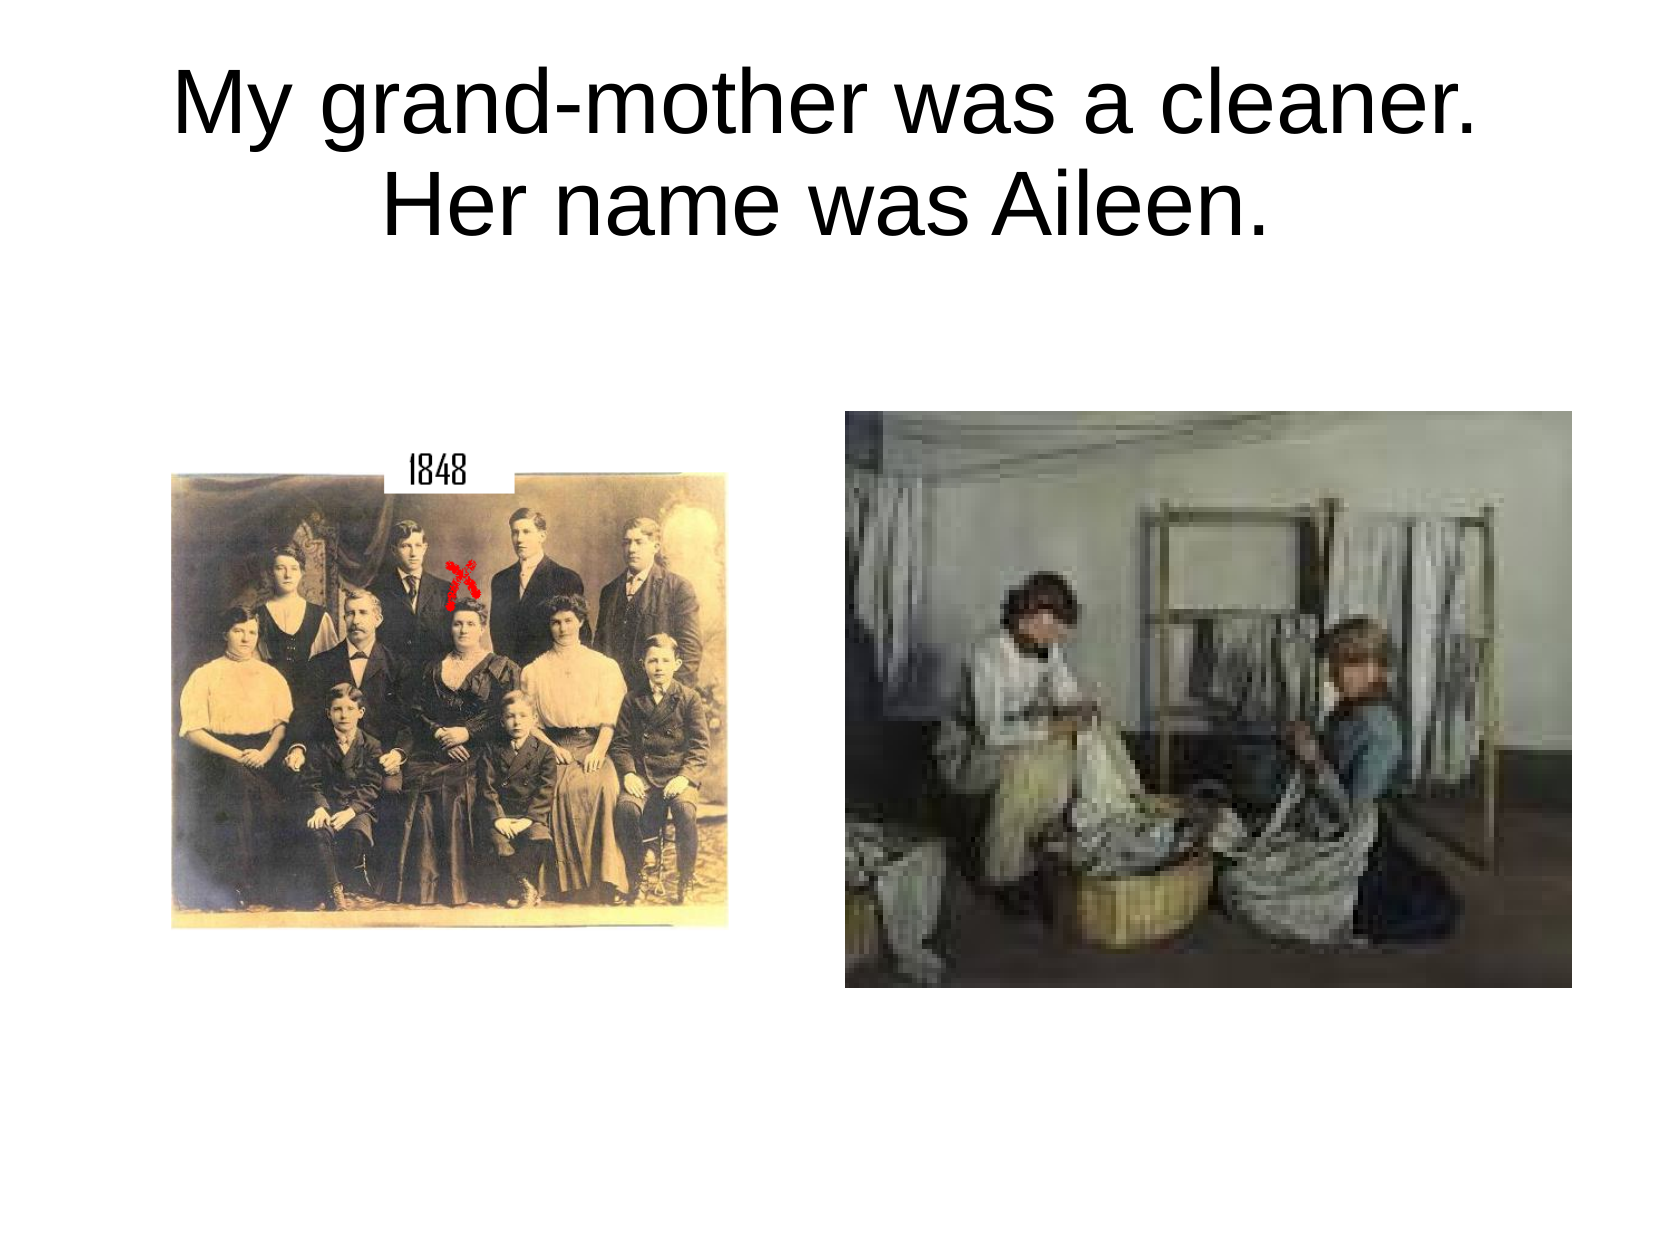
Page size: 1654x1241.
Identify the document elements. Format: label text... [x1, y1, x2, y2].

picture [82, 430, 809, 968]
picture [845, 411, 1572, 988]
title My grand-mother was a cleaner. Her name was Aileen. [82, 49, 1571, 257]
